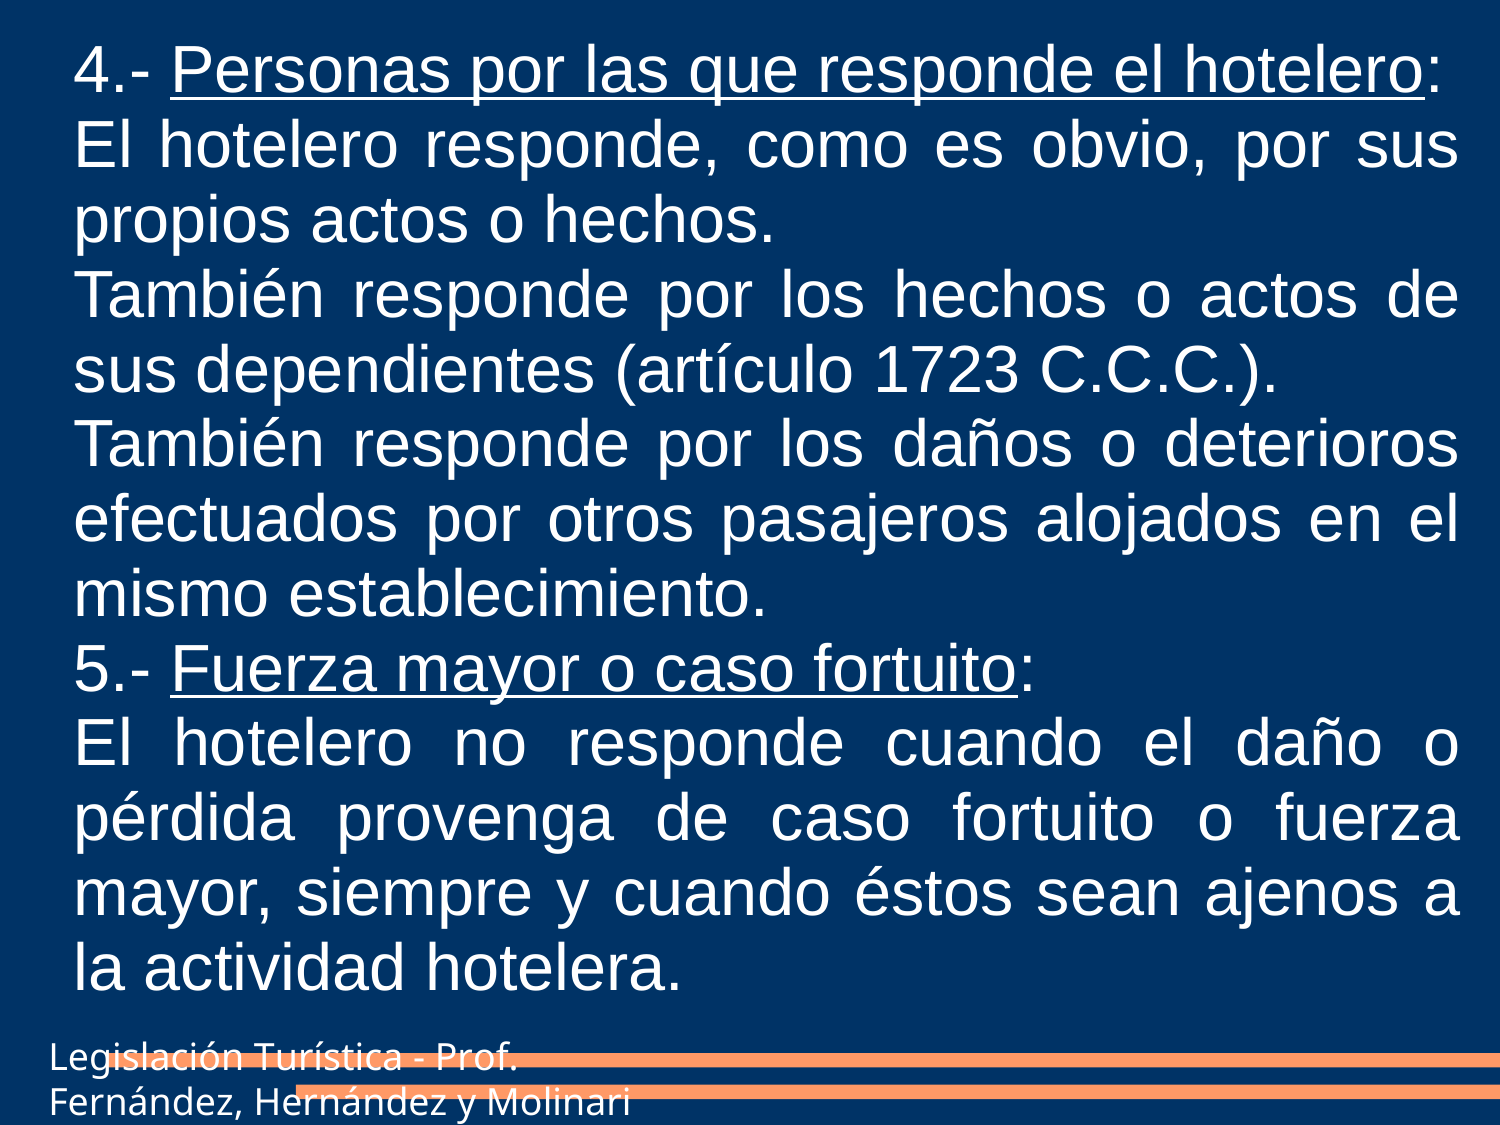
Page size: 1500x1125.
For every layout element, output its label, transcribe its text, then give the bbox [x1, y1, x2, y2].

text_box 4.- Personas por las que responde el hotelero: El hotelero responde, como es obvio, por sus propios actos o hechos. También responde por los hechos o actos de sus dependientes (artículo 1723 C.C.C.). También responde por los daños o deterioros efectuados por otros pasajeros alojados en el mismo establecimiento. 5.- Fuerza mayor o caso fortuito: El hotelero no responde cuando el daño o pérdida provenga de caso fortuito o fuerza mayor, siempre y cuando éstos sean ajenos a la actividad hotelera. [59, 25, 1477, 1087]
footer Legislación Turística - Prof. Fernández, Hernández y Molinari [33, 1025, 59, 1075]
